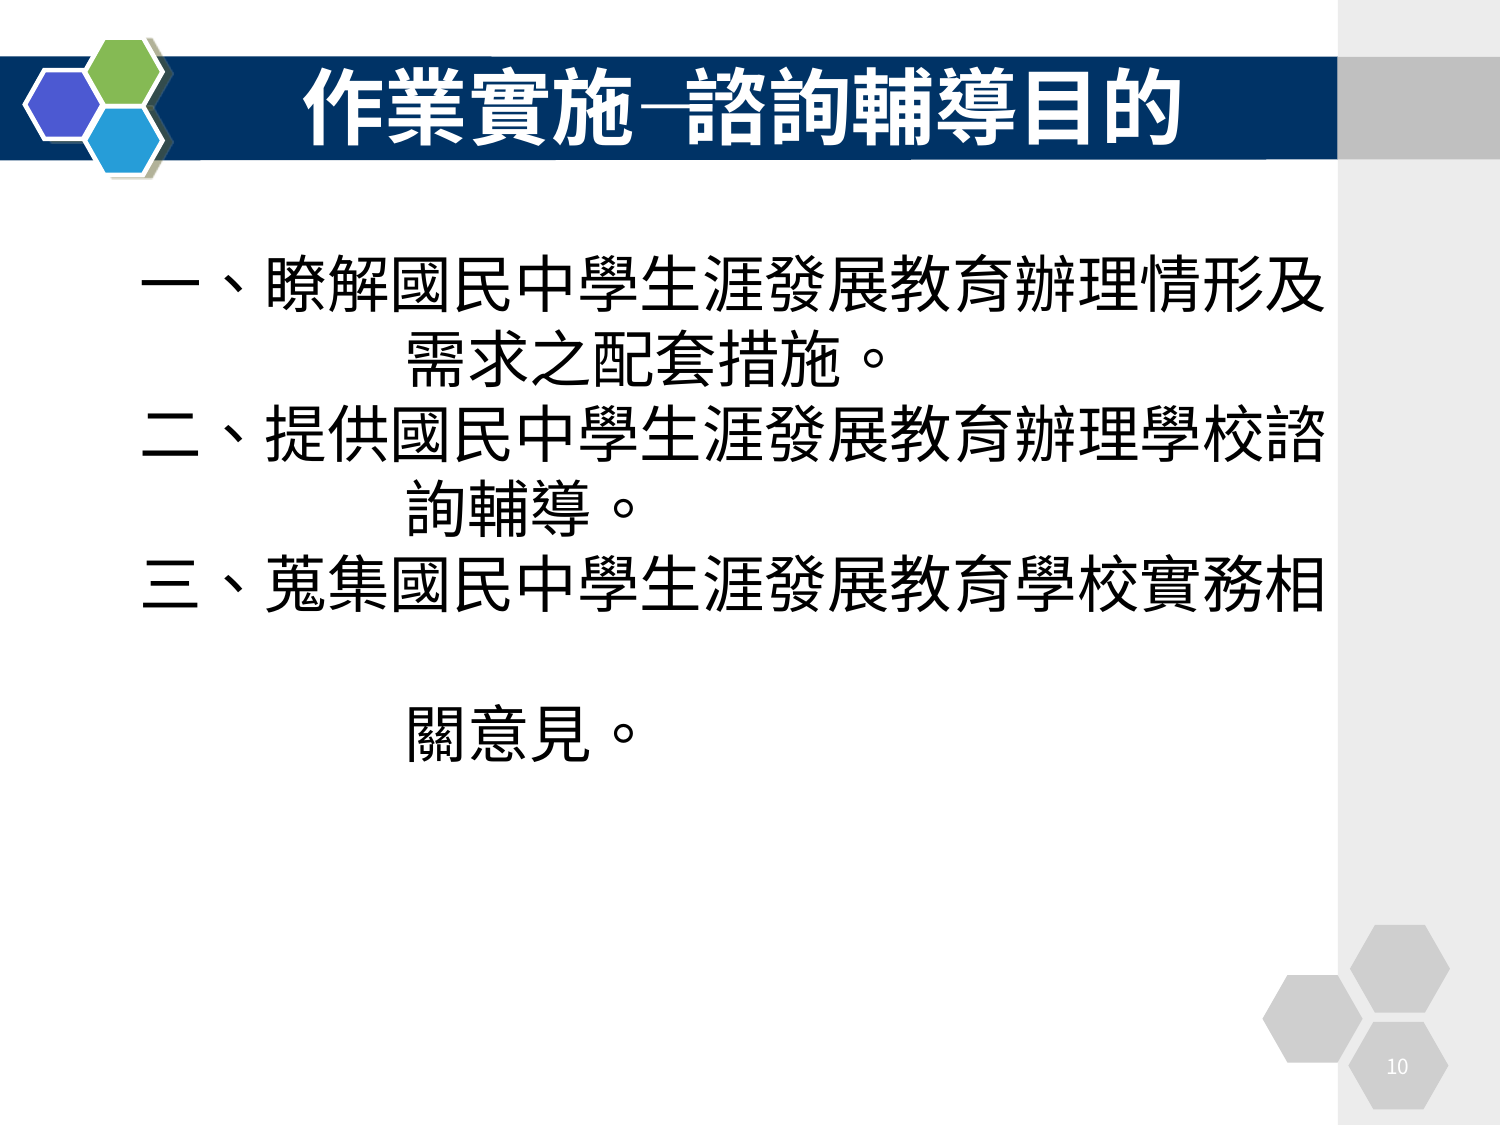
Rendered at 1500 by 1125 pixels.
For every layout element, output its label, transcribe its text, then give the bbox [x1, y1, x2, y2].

text_box 一、瞭解國民中學生涯發展教育辦理情形及 需求之配套措施。 二、提供國民中學生涯發展教育辦理學校諮 詢輔導。 三、蒐集國民中學生涯發展教育學校實務相 關意見。 [125, 237, 1376, 853]
text_box 作業實施—諮詢輔導目的 [37, 47, 1449, 163]
